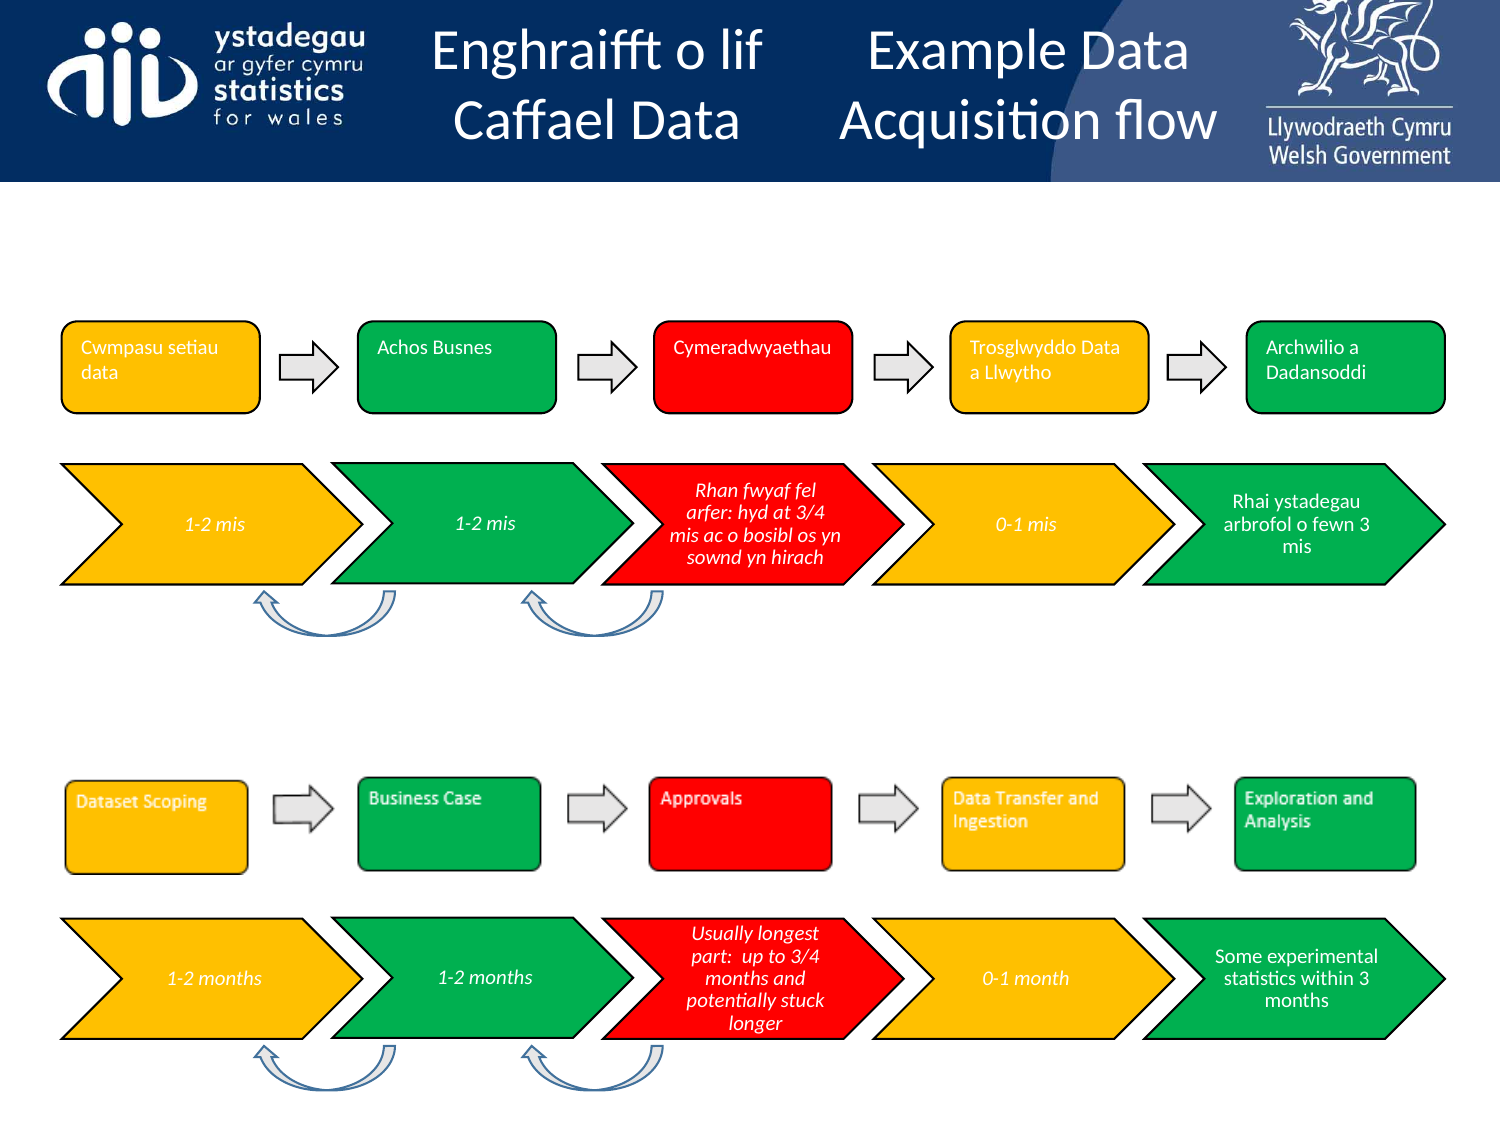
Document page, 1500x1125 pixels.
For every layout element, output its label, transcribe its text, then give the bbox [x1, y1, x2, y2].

text_box 1-2 months [332, 917, 634, 1038]
text_box Trosglwyddo Data a Llwytho [950, 321, 1149, 414]
text_box [254, 591, 395, 636]
text_box [578, 342, 637, 393]
text_box Rhan fwyaf fel arfer: hyd at 3/4 mis ac o bosibl os yn sownd yn hirach [602, 464, 904, 585]
picture [0, 0, 1500, 182]
text_box Archwilio a Dadansoddi [1246, 321, 1445, 414]
text_box [522, 1045, 663, 1091]
text_box Some experimental statistics within 3 months [1144, 918, 1446, 1039]
text_box Cymeradwyaethau [654, 321, 853, 414]
text_box 1-2 mis [332, 463, 634, 584]
text_box [522, 591, 663, 636]
text_box Enghraifft o lif Caffael Data [382, 3, 814, 157]
text_box [254, 1045, 395, 1091]
text_box [1167, 342, 1226, 393]
text_box Rhai ystadegau arbrofol o fewn 3 mis [1144, 464, 1446, 585]
text_box [279, 342, 339, 393]
title Example Data Acquisition flow [814, 3, 1245, 157]
picture [52, 764, 1446, 876]
text_box [874, 342, 933, 393]
text_box Cwmpasu setiau data [61, 321, 260, 414]
text_box 1-2 months [61, 918, 363, 1039]
text_box 0-1 month [873, 918, 1175, 1039]
text_box Achos Busnes [357, 321, 557, 414]
text_box 0-1 mis [873, 464, 1175, 585]
text_box 1-2 mis [61, 464, 363, 585]
text_box Usually longest part: up to 3/4 months and potentially stuck longer [602, 918, 904, 1039]
